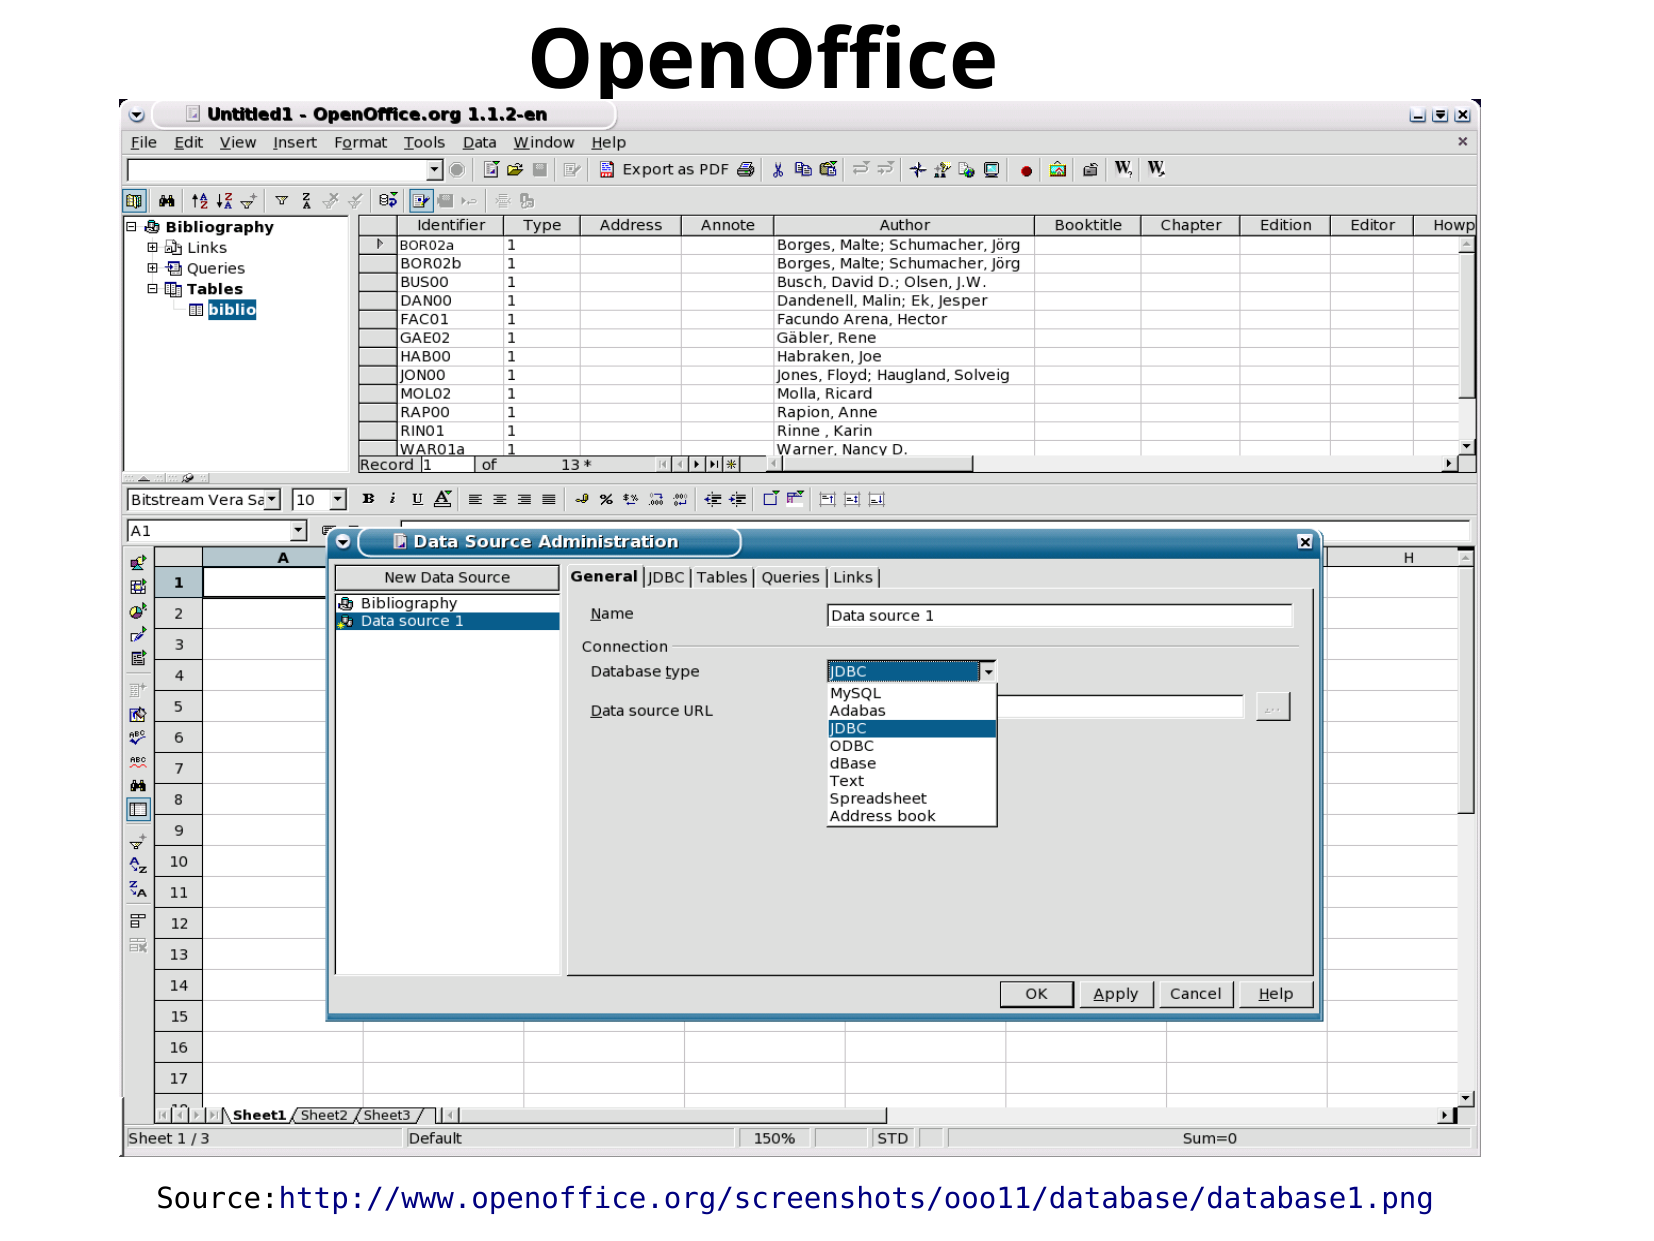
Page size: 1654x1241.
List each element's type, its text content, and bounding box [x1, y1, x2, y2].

text_box Source:http://www.openoffice.org/screenshots/ooo11/database/database1.png [156, 1181, 1449, 1241]
picture [119, 99, 1481, 1157]
text_box OpenOffice [527, 0, 1182, 99]
